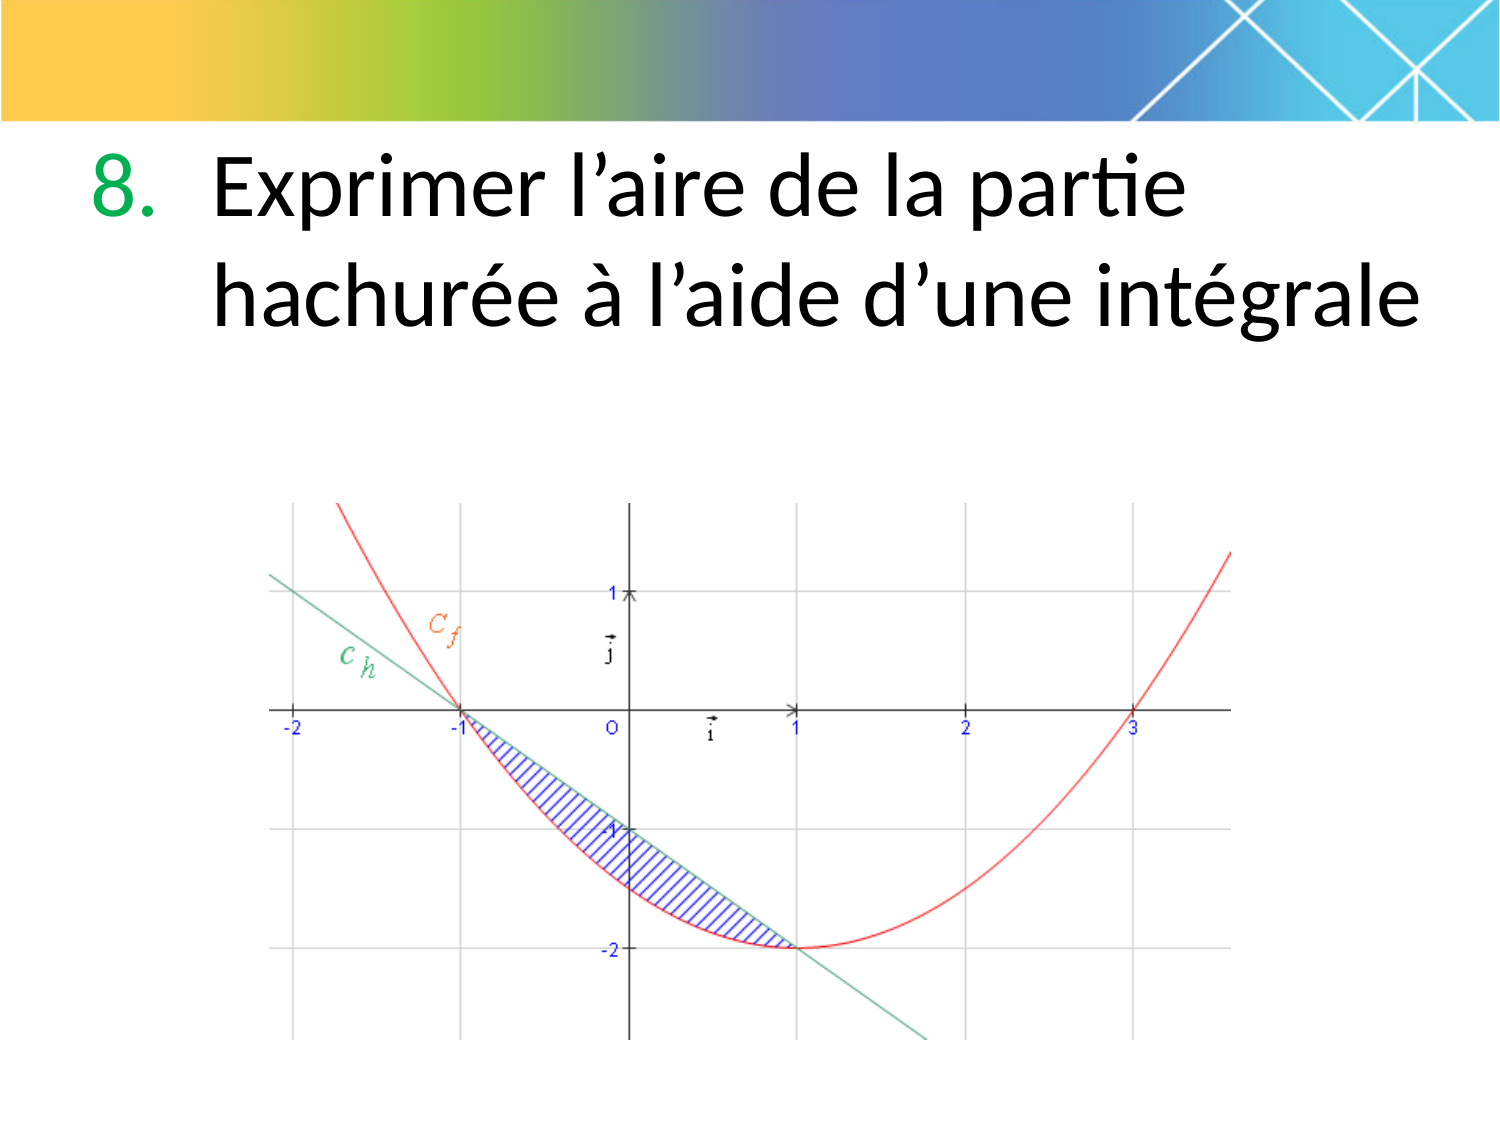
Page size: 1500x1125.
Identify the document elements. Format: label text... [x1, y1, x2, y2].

title Exprimer l’aire de la partie hachurée à l’aide d’une intégrale [75, 116, 1500, 352]
picture [0, 0, 1500, 123]
picture [269, 503, 1231, 1040]
